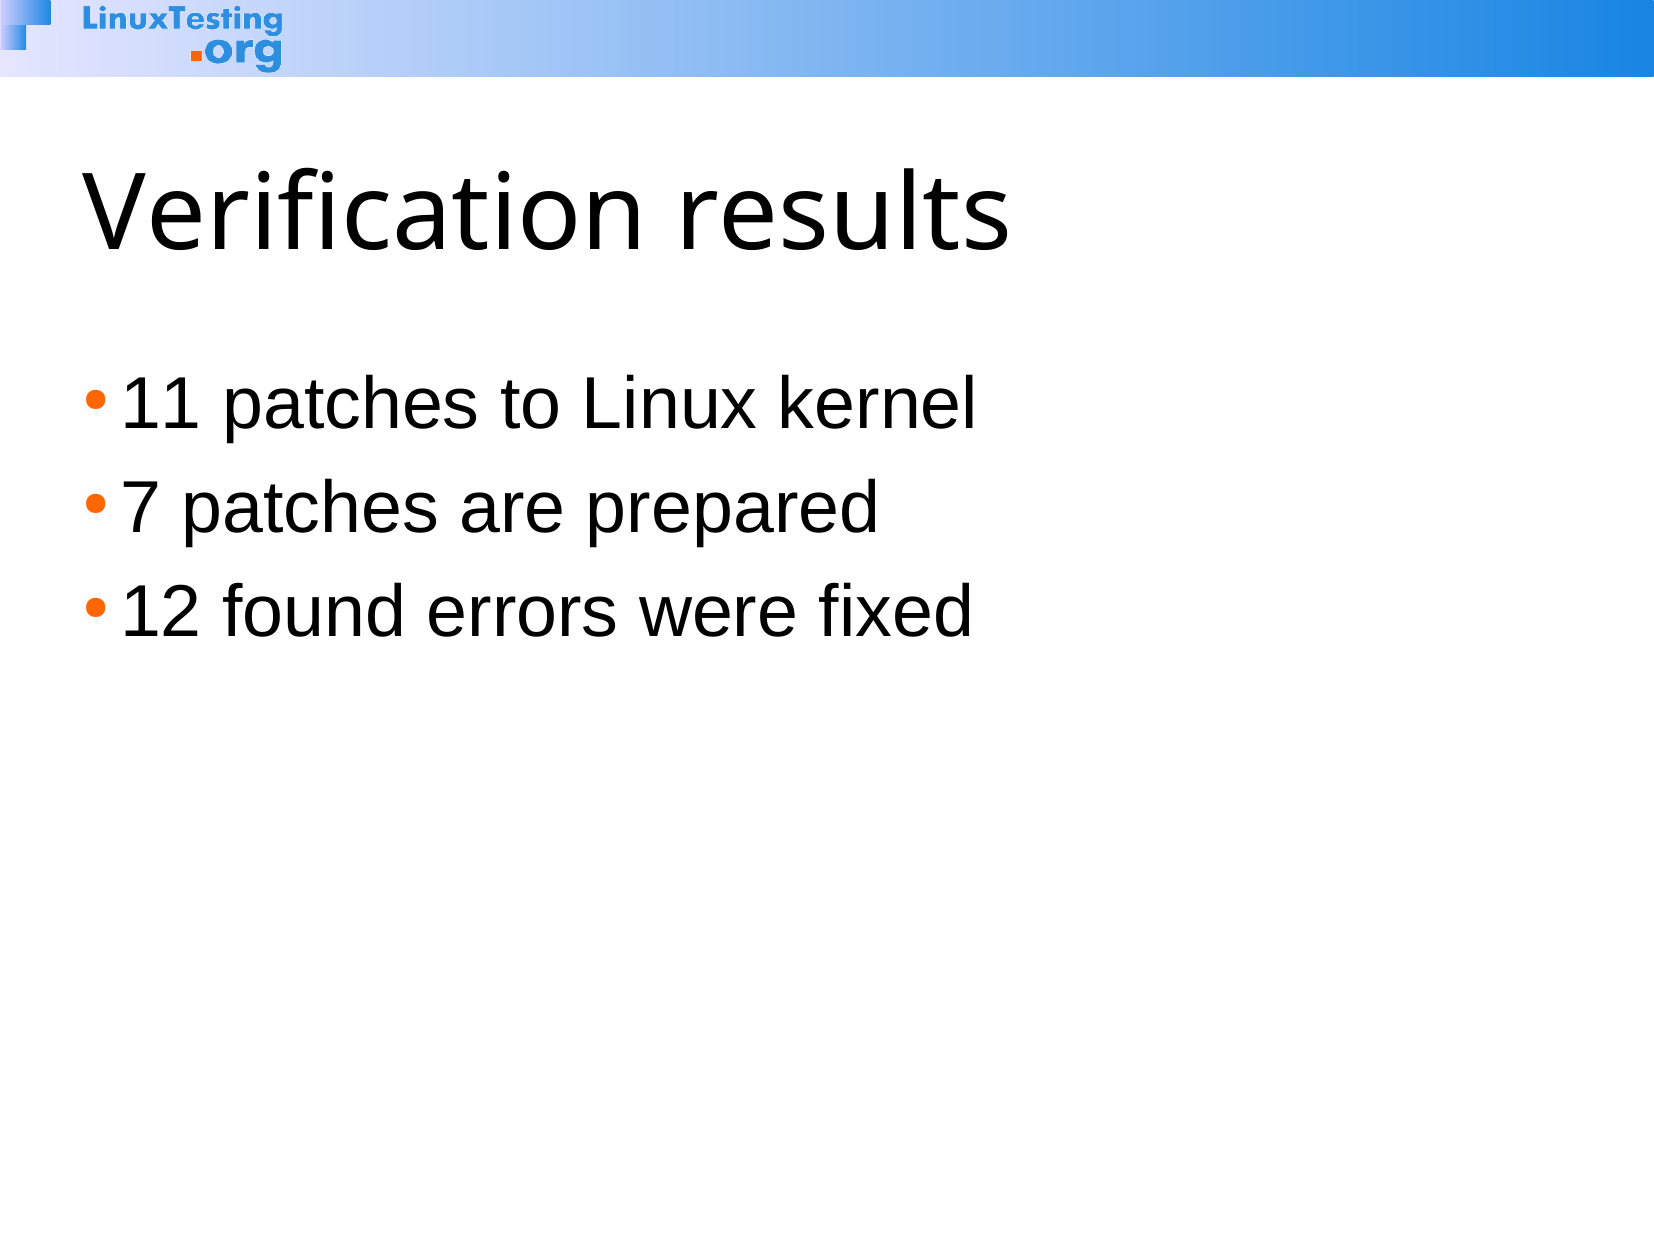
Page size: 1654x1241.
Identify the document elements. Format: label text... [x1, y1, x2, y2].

list 11 patches to Linux kernel 7 patches are prepared 12 found errors were fixed [82, 358, 1571, 1111]
title Verification results [82, 76, 1571, 336]
picture [83, 5, 282, 73]
